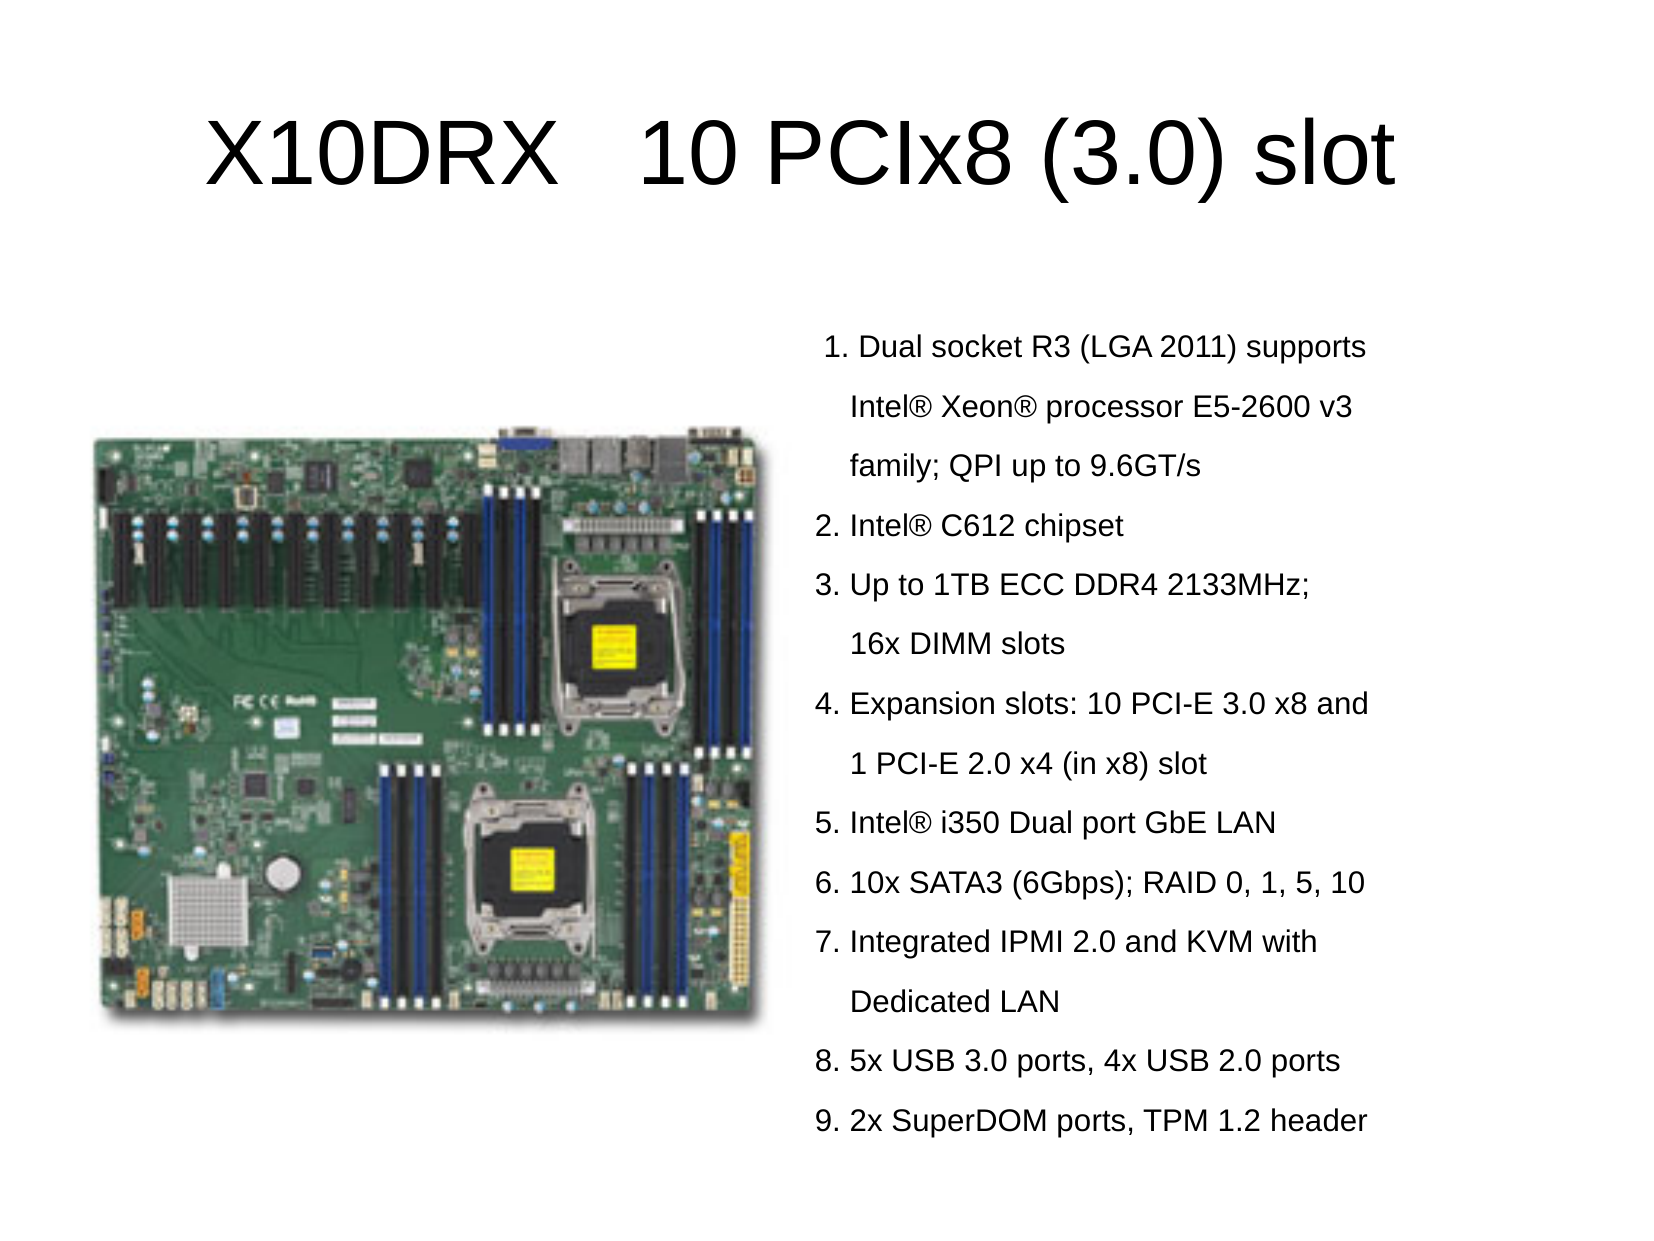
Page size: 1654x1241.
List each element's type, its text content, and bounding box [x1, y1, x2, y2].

picture [45, 404, 806, 1052]
text_box 1. Dual socket R3 (LGA 2011) supports Intel® Xeon® processor E5-2600 v3 family; QPI up to 9.6GT/s 2. Intel® C612 chipset 3. Up to 1TB ECC DDR4 2133MHz; 16x DIMM slots 4. Expansion slots: 10 PCI-E 3.0 x8 and 1 PCI-E 2.0 x4 (in x8) slot 5. Intel® i350 Dual port GbE LAN 6. 10x SATA3 (6Gbps); RAID 0, 1, 5, 10 7. Integrated IPMI 2.0 and KVM with Dedicated LAN 8. 5x USB 3.0 ports, 4x USB 2.0 ports 9. 2x SuperDOM ports, TPM 1.2 header [800, 321, 1617, 1213]
title X10DRX 10 PCIx8 (3.0) slot [82, 49, 1571, 257]
